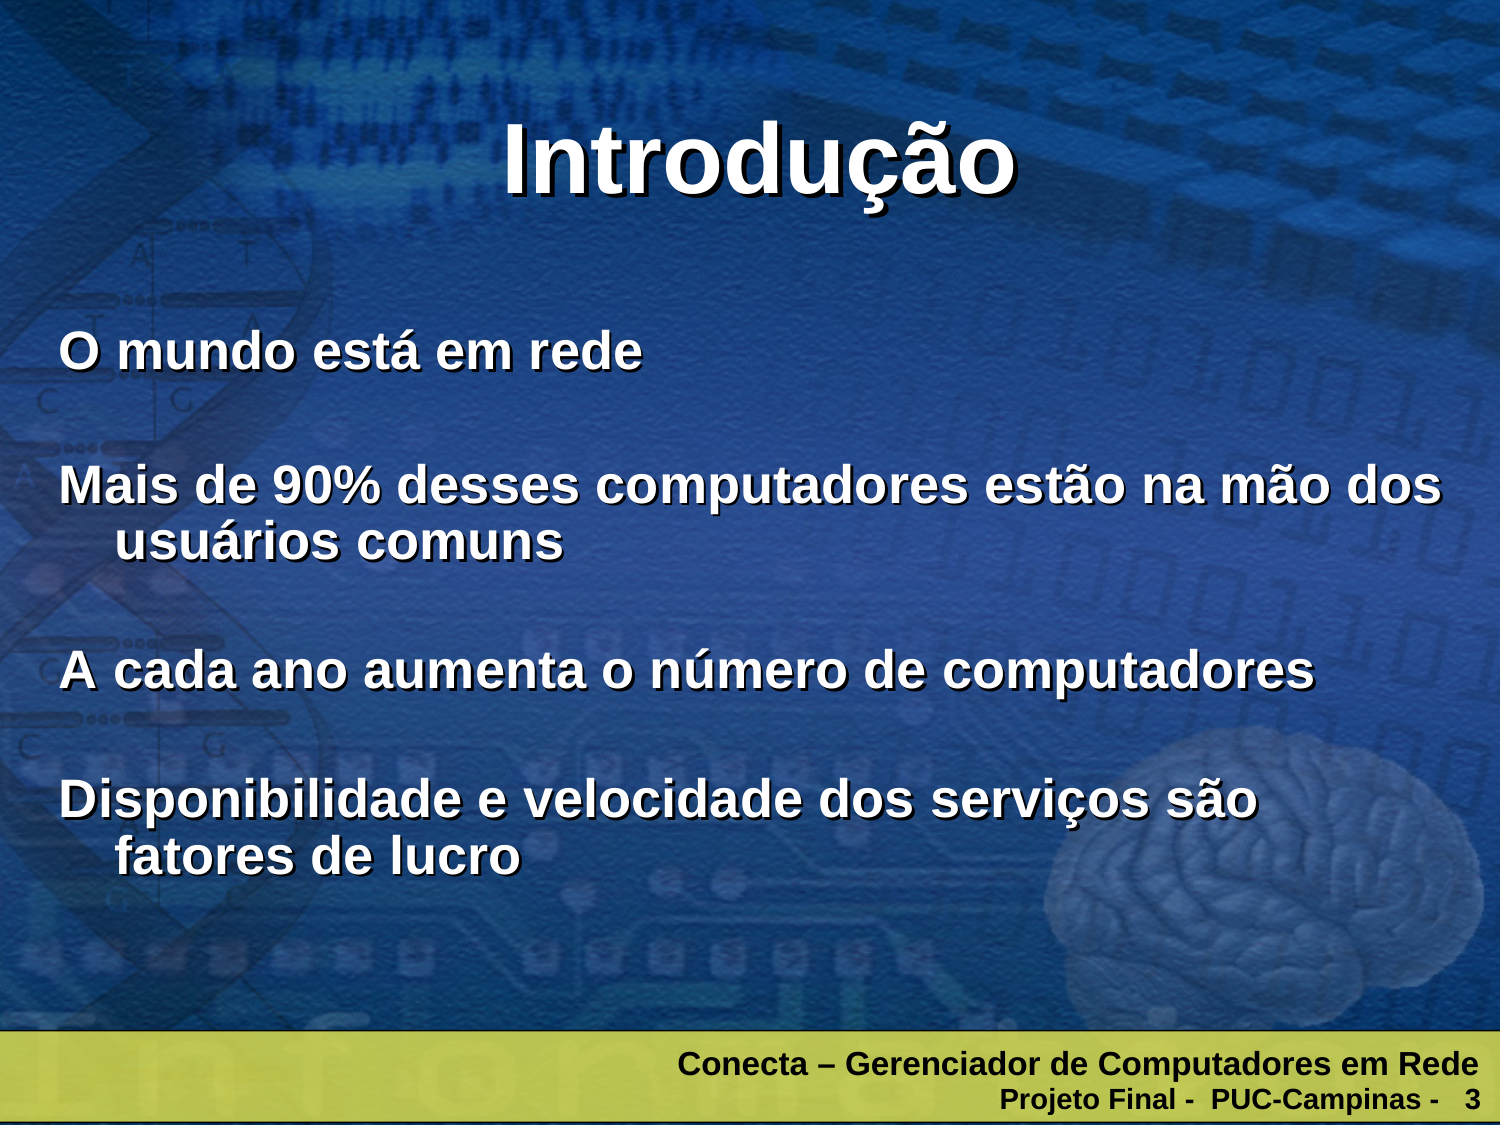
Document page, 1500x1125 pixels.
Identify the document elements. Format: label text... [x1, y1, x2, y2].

title Introdução [501, 88, 1064, 236]
list O mundo está em rede Mais de 90% desses computadores estão na mão dos usuários comuns A cada ano aumenta o número de computadores Disponibilidade e velocidade dos serviços são fatores de lucro [59, 324, 1447, 1004]
picture [0, 0, 1500, 1029]
